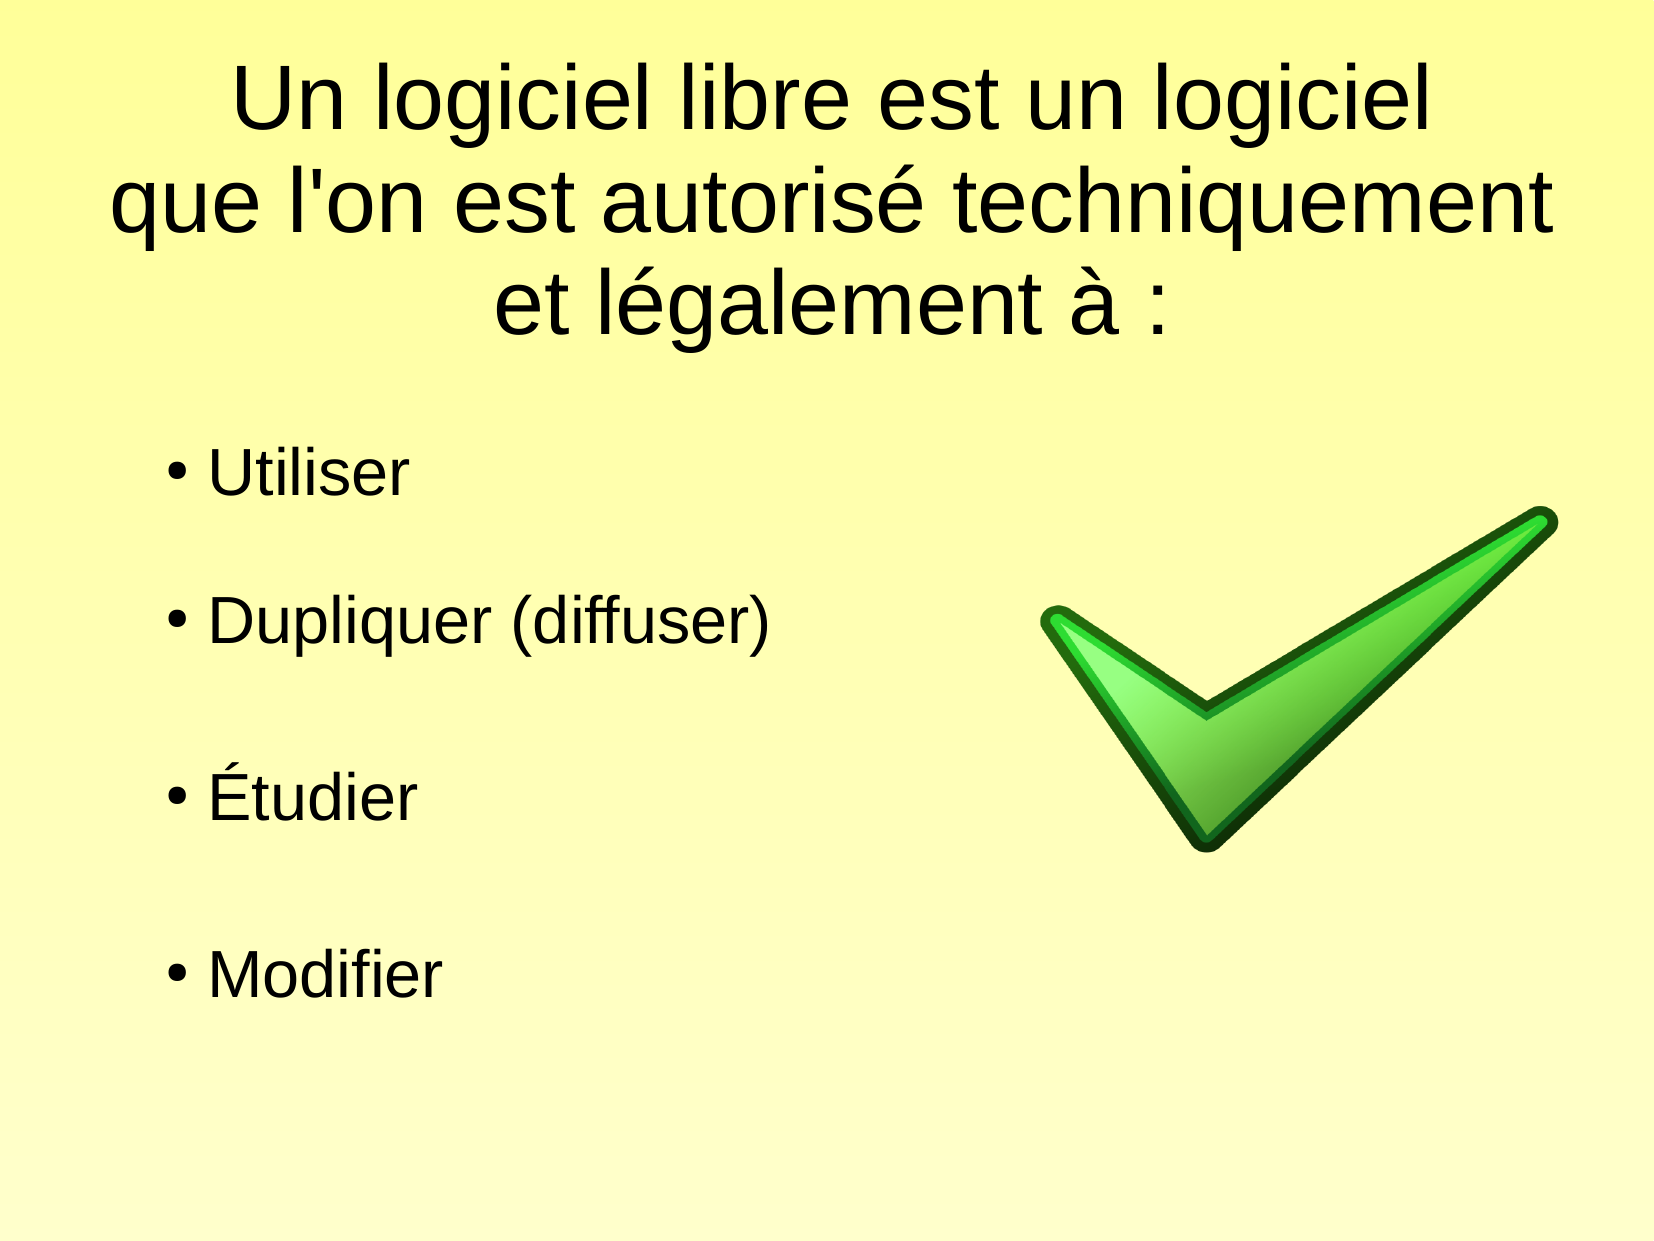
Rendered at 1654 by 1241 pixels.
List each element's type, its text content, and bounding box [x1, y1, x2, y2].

picture [1033, 501, 1565, 857]
title Un logiciel libre est un logiciel que l'on est autorisé techniquement et légalement à : [88, 46, 1577, 355]
text_box Modifier [165, 915, 1063, 1034]
text_box Étudier [165, 738, 1033, 857]
text_box Utiliser [165, 413, 1063, 532]
text_box Dupliquer (diffuser) [165, 561, 1033, 680]
list [82, 290, 1571, 1109]
